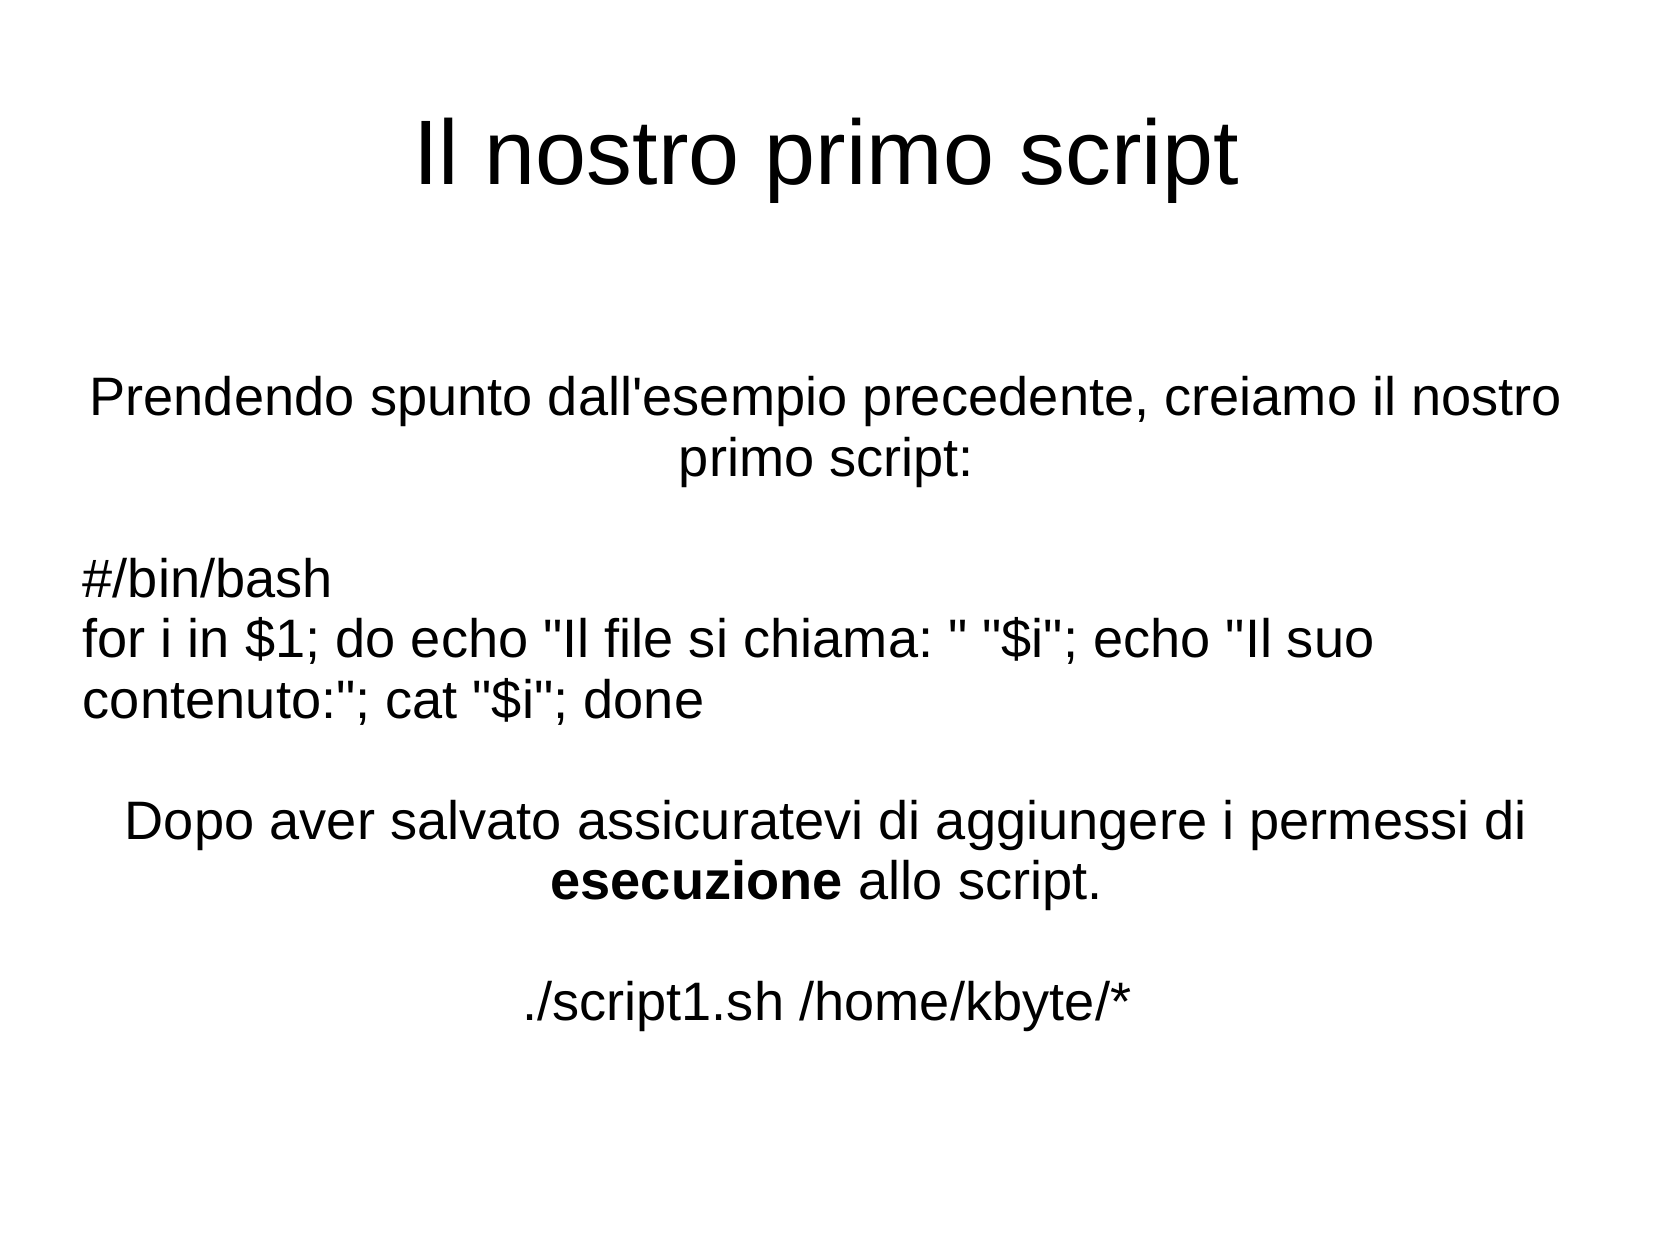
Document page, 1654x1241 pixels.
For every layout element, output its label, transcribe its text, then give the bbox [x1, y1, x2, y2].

subtitle Prendendo spunto dall'esempio precedente, creiamo il nostro primo script: #/bin/bash for i in $1; do echo "Il file si chiama: " "$i"; echo "Il suo contenuto:"; cat "$i"; done Dopo aver salvato assicuratevi di aggiungere i permessi di esecuzione allo script. ./script1.sh /home/kbyte/* [82, 297, 1571, 1102]
title Il nostro primo script [82, 56, 1571, 250]
